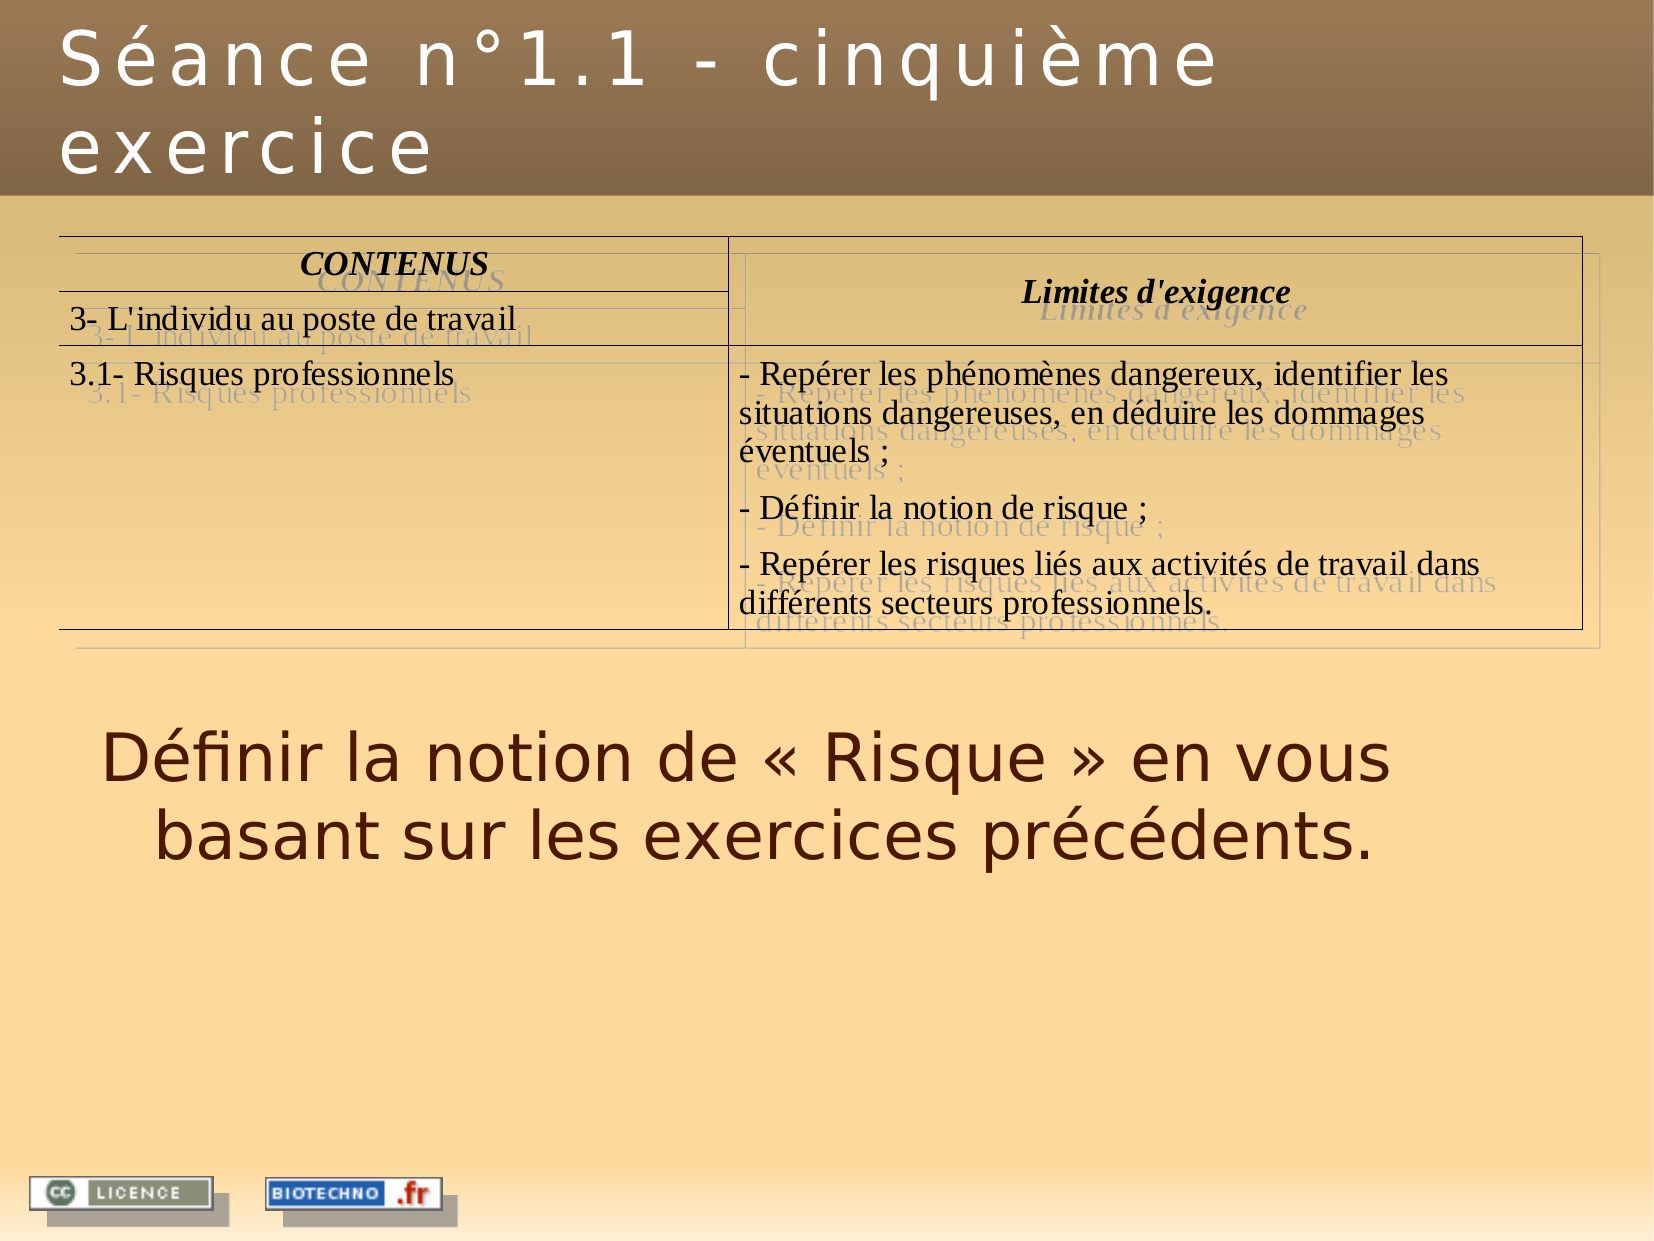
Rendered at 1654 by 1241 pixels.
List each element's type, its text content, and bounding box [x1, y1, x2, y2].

picture [0, 0, 1654, 1241]
title Séance n°1.1 - cinquième exercice [59, 16, 1595, 191]
chart [59, 236, 1597, 650]
list Définir la notion de « Risque » en vous basant sur les exercices précédents. [82, 650, 1571, 1109]
